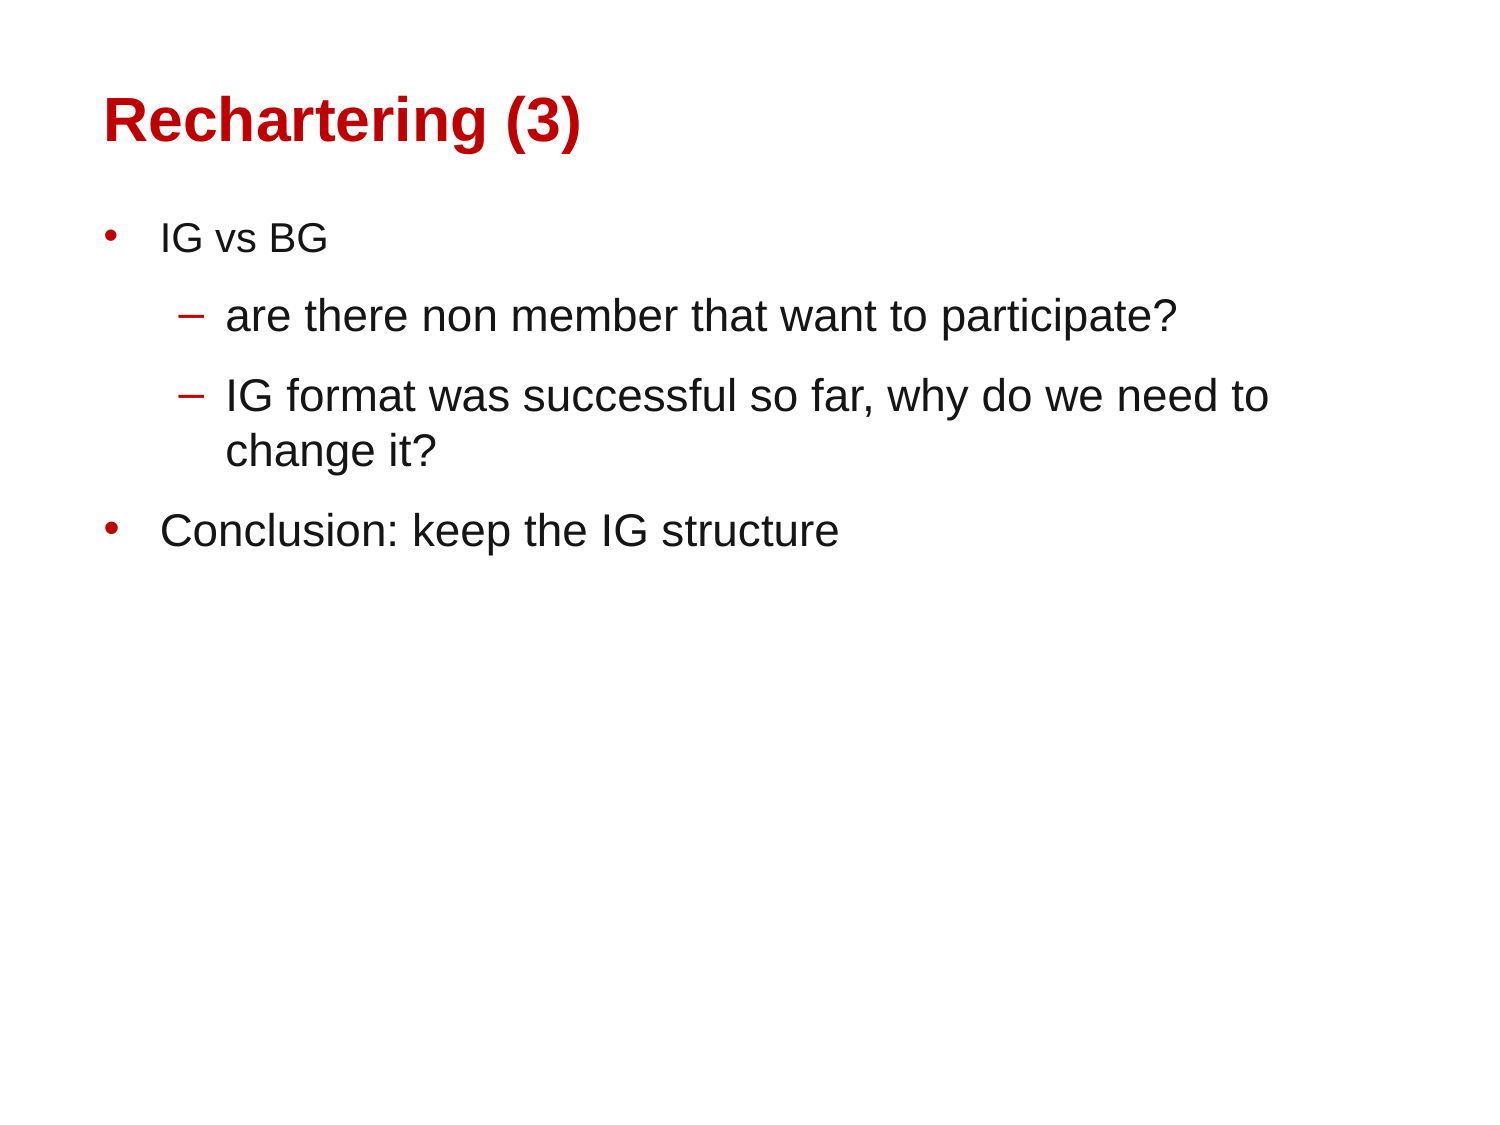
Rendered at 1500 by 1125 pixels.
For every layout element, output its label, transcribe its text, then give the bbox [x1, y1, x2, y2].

title Rechartering (3) [88, 70, 1412, 162]
list IG vs BG are there non member that want to participate? IG format was successful so far, why do we need to change it? Conclusion: keep the IG structure [88, 203, 1412, 871]
